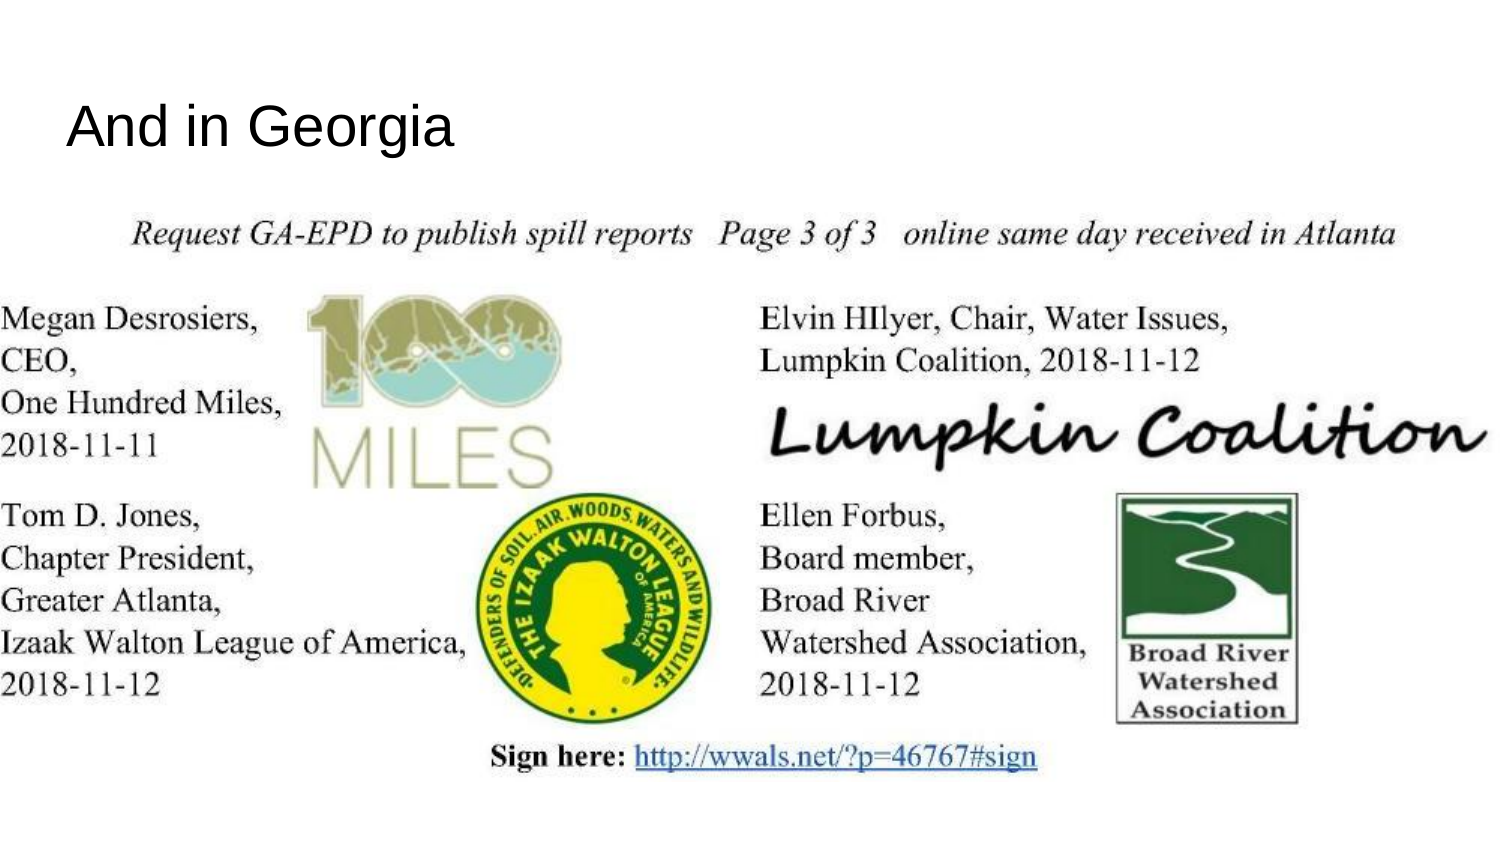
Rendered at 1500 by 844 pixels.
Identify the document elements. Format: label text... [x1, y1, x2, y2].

picture [0, 212, 1500, 782]
title And in Georgia [51, 72, 1449, 167]
